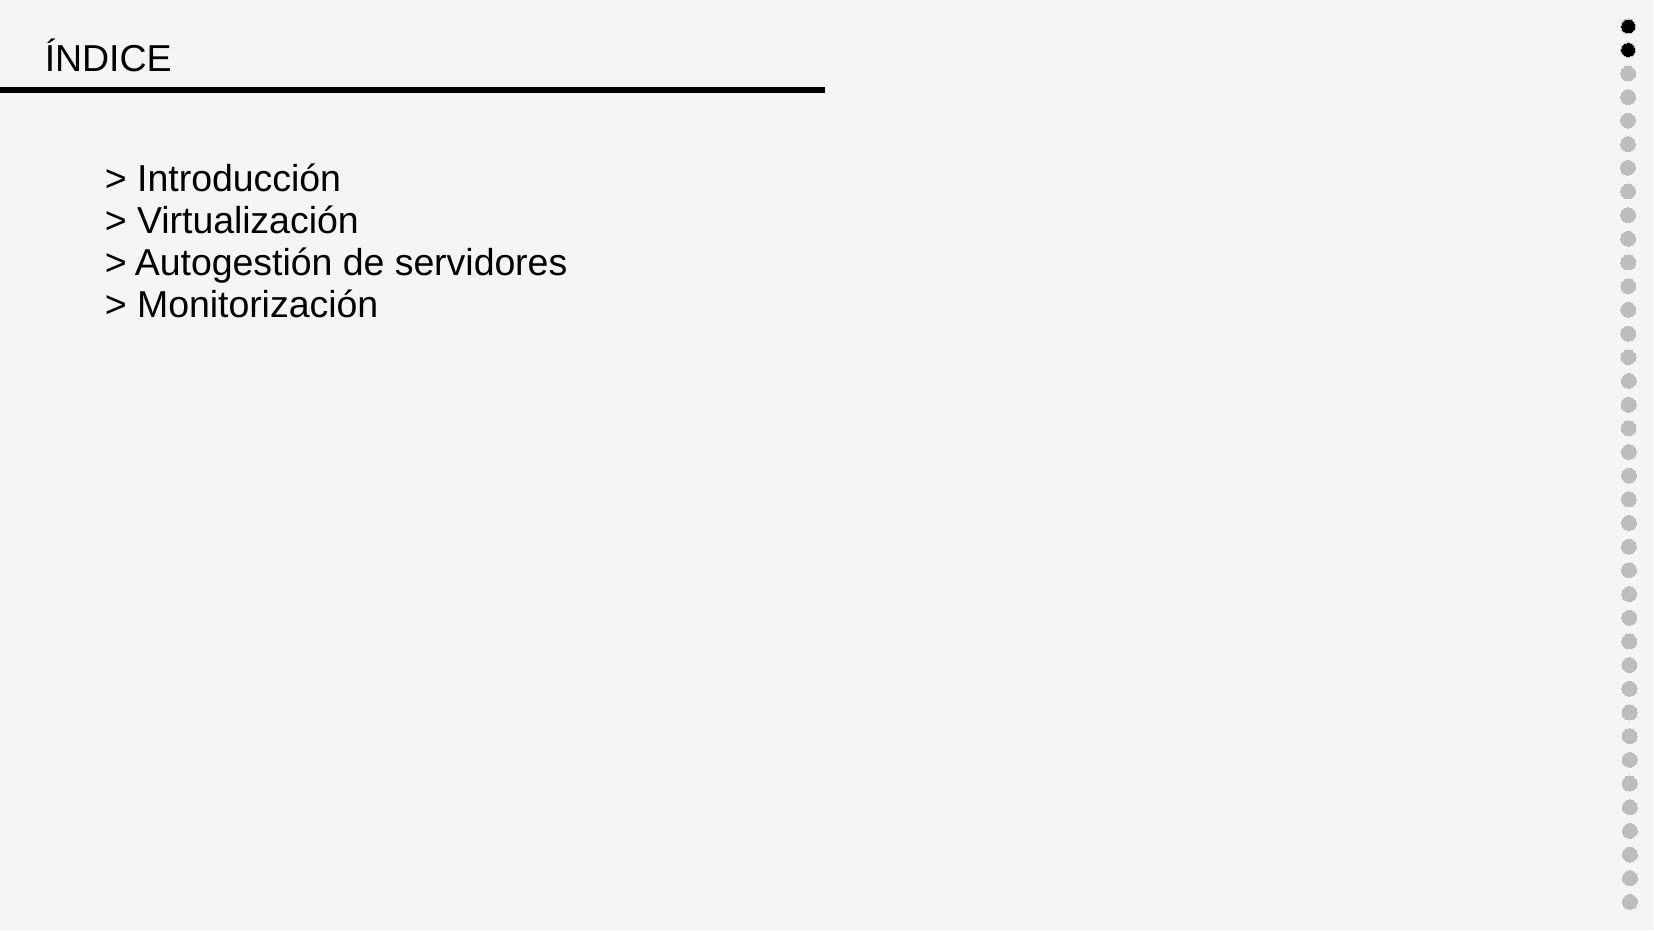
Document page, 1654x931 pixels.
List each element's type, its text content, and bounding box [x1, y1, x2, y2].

text_box [1622, 894, 1638, 910]
text_box [1620, 183, 1636, 199]
text_box [1620, 113, 1636, 129]
text_box [1620, 42, 1636, 58]
text_box [1620, 254, 1636, 270]
text_box [1620, 136, 1636, 152]
text_box [1621, 515, 1637, 531]
text_box [1622, 823, 1638, 839]
text_box [1621, 657, 1637, 673]
text_box [1620, 65, 1636, 82]
text_box [1620, 18, 1636, 34]
text_box [1621, 681, 1638, 697]
text_box [1620, 207, 1636, 223]
text_box [1620, 349, 1637, 365]
text_box [1620, 326, 1636, 342]
text_box [1621, 444, 1637, 460]
text_box [1620, 89, 1636, 105]
text_box [1620, 231, 1636, 247]
text_box [1622, 752, 1638, 768]
text_box [1621, 610, 1637, 626]
text_box [1622, 704, 1638, 721]
text_box [1621, 397, 1637, 413]
text_box > Introducción > Virtualización > Autogestión de servidores > Monitorización [90, 150, 1051, 333]
text_box [1622, 775, 1638, 792]
text_box [1621, 491, 1637, 507]
text_box [1622, 870, 1638, 886]
text_box [1621, 586, 1637, 602]
text_box [1621, 373, 1637, 389]
text_box [1622, 847, 1638, 863]
text_box [1621, 539, 1637, 555]
text_box [1621, 420, 1637, 436]
text_box ÍNDICE [30, 30, 781, 87]
text_box [1621, 468, 1637, 484]
text_box [1620, 302, 1636, 318]
text_box [1620, 160, 1636, 176]
text_box [1622, 728, 1638, 744]
text_box [1621, 562, 1637, 578]
text_box [1621, 633, 1637, 649]
text_box [1620, 278, 1636, 294]
text_box [1622, 799, 1638, 815]
